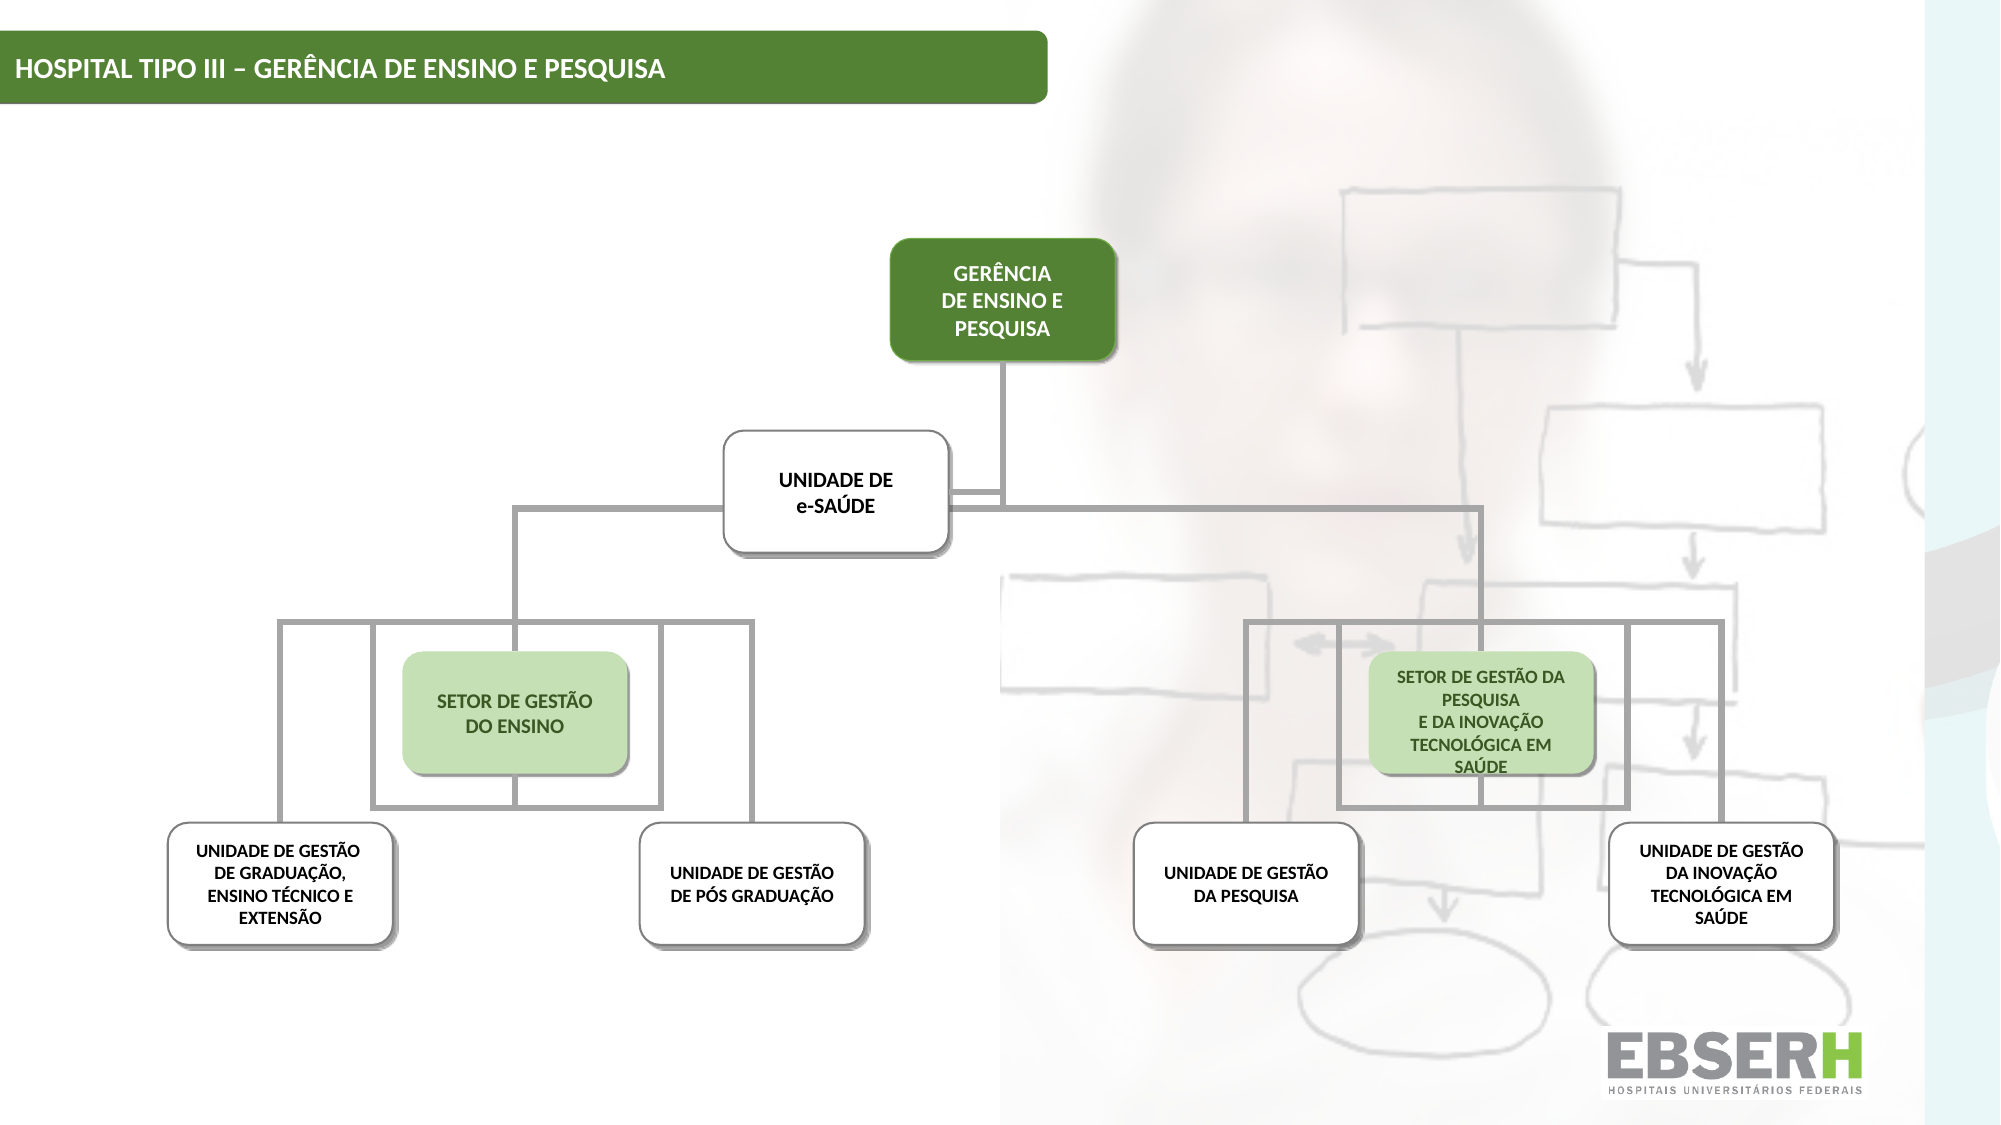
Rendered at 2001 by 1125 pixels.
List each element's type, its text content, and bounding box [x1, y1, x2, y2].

text_box UNIDADE DE GESTÃO DE PÓS GRADUAÇÃO [639, 822, 865, 945]
text_box UNIDADE DE GESTÃO DE GRADUAÇÃO, ENSINO TÉCNICO E EXTENSÃO [167, 822, 393, 945]
text_box UNIDADE DE e-SAÚDE [723, 430, 949, 553]
text_box SETOR DE GESTÃO DA PESQUISA E DA INOVAÇÃO TECNOLÓGICA EM SAÚDE [1368, 651, 1594, 774]
text_box UNIDADE DE GESTÃO DA INOVAÇÃO TECNOLÓGICA EM SAÚDE [1609, 822, 1835, 945]
text_box SETOR DE GESTÃO DO ENSINO [402, 651, 628, 774]
text_box UNIDADE DE GESTÃO DA PESQUISA [1133, 822, 1359, 945]
text_box GERÊNCIA DE ENSINO E PESQUISA [890, 238, 1116, 361]
text_box HOSPITAL TIPO III – GERÊNCIA DE ENSINO E PESQUISA [0, 30, 1048, 103]
